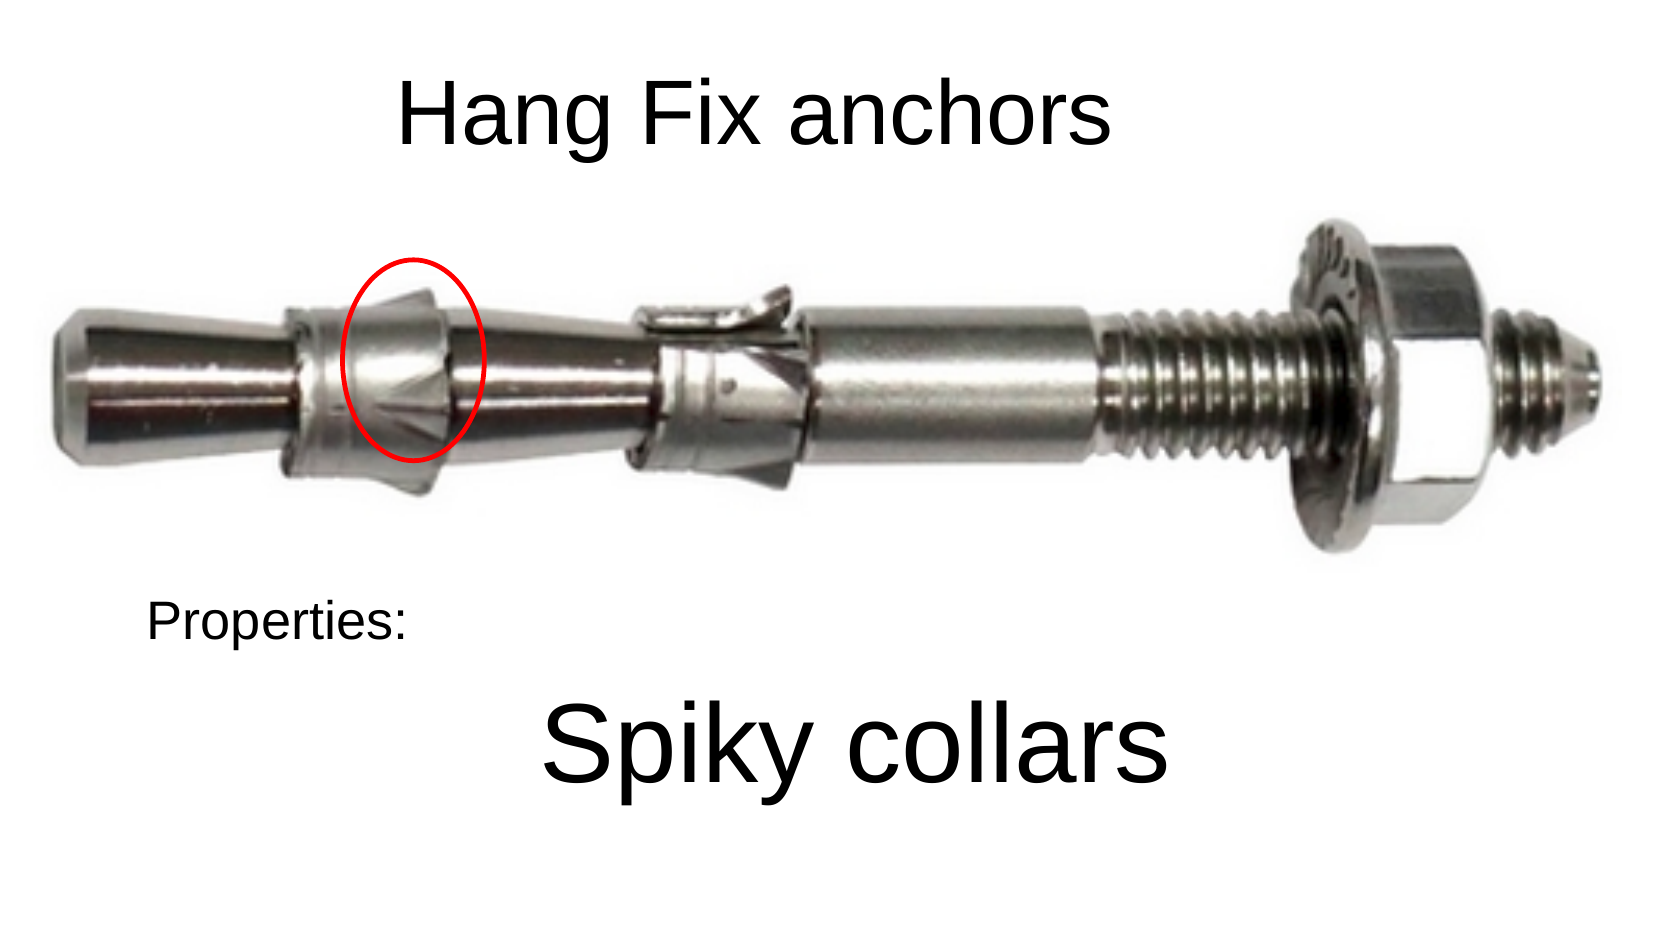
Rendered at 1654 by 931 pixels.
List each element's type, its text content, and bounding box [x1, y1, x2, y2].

picture [14, 210, 1622, 573]
title Hang Fix anchors [23, 35, 1512, 191]
list Properties: Spiky collars [75, 590, 1564, 931]
